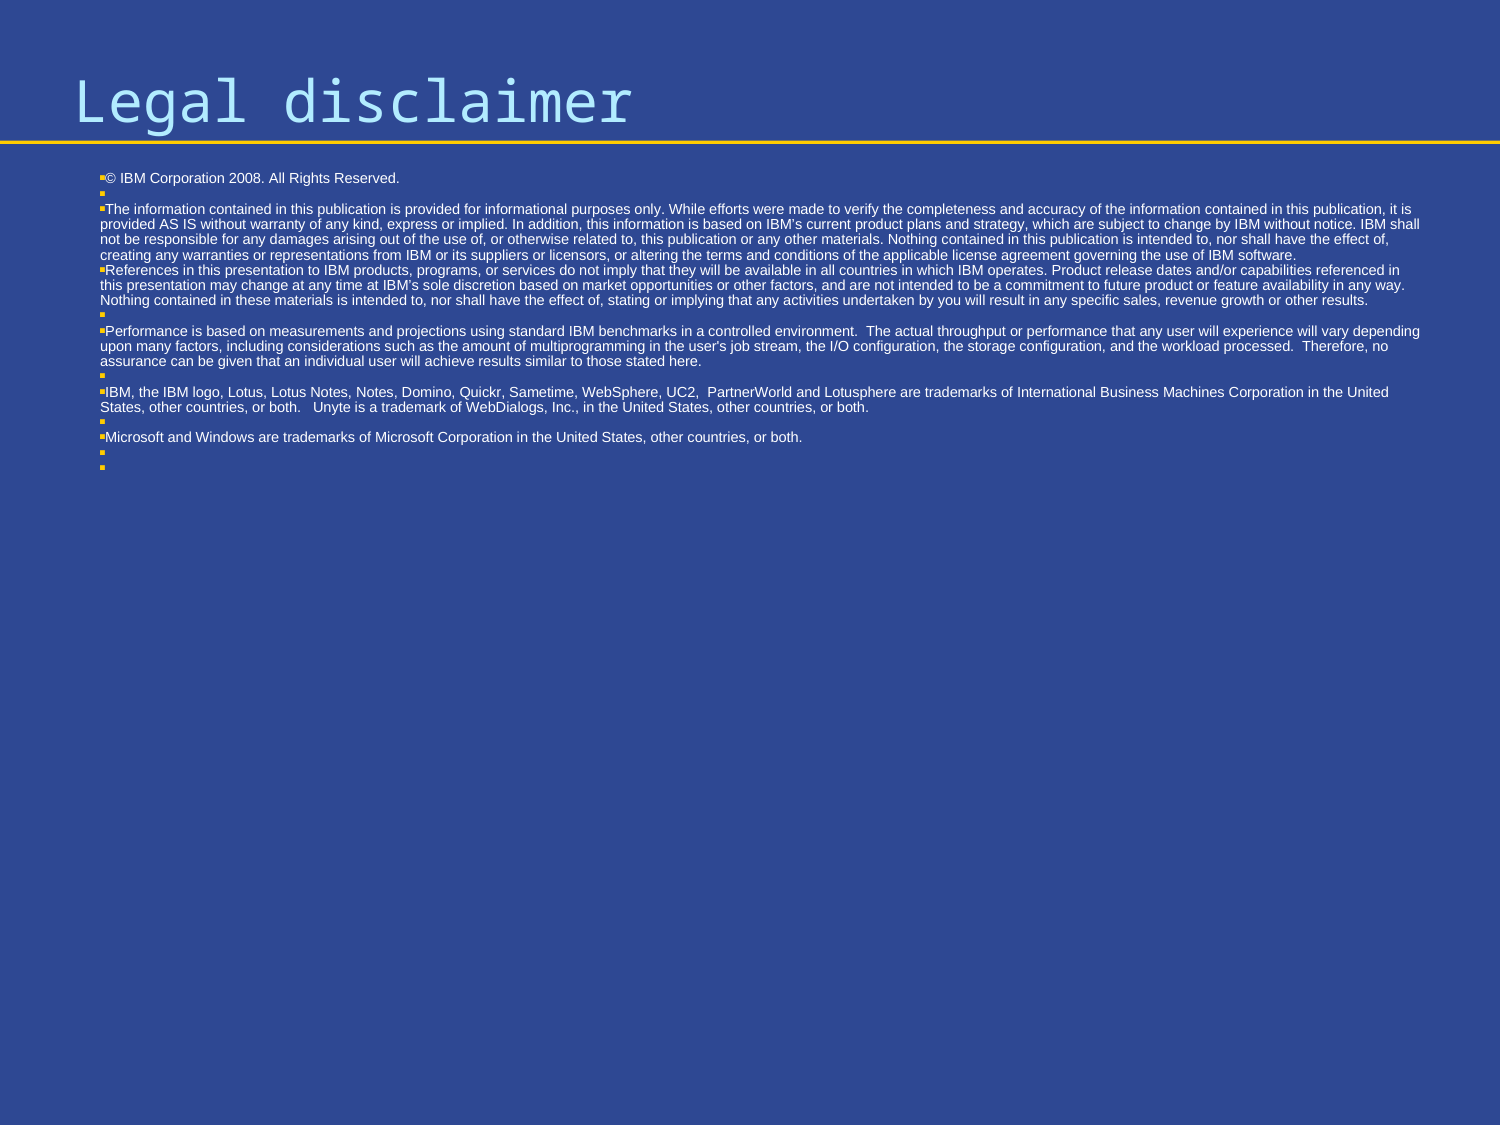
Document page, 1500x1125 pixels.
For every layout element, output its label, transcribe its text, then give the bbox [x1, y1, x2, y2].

title Legal disclaimer [73, 54, 1427, 137]
list © IBM Corporation 2008. All Rights Reserved. The information contained in this publication is provided for informational purposes only. While efforts were made to verify the completeness and accuracy of the information contained in this publication, it is provided AS IS without warranty of any kind, express or implied. In addition, this information is based on IBM’s current product plans and strategy, which are subject to change by IBM without notice. IBM shall not be responsible for any damages arising out of the use of, or otherwise related to, this publication or any other materials. Nothing contained in this publication is intended to, nor shall have the effect of, creating any warranties or representations from IBM or its suppliers or licensors, or altering the terms and conditions of the applicable license agreement governing the use of IBM software. References in this presentation to IBM products, programs, or services do not imply that they will be available in all countries in which IBM operates. Product release dates and/or capabilities referenced in this presentation may change at any time at IBM’s sole discretion based on market opportunities or other factors, and are not intended to be a commitment to future product or feature availability in any way. Nothing contained in these materials is intended to, nor shall have the effect of, stating or implying that any activities undertaken by you will result in any specific sales, revenue growth or other results. Performance is based on measurements and projections using standard IBM benchmarks in a controlled environment. The actual throughput or performance that any user will experience will vary depending upon many factors, including considerations such as the amount of multiprogramming in the user's job stream, the I/O configuration, the storage configuration, and the workload processed. Therefore, no assurance can be given that an individual user will achieve results similar to those stated here. IBM, the IBM logo, Lotus, Lotus Notes, Notes, Domino, Quickr, Sametime, WebSphere, UC2, PartnerWorld and Lotusphere are trademarks of International Business Machines Corporation in the United States, other countries, or both. Unyte is a trademark of WebDialogs, Inc., in the United States, other countries, or both. Microsoft and Windows are trademarks of Microsoft Corporation in the United States, other countries, or both. [100, 171, 1424, 1063]
